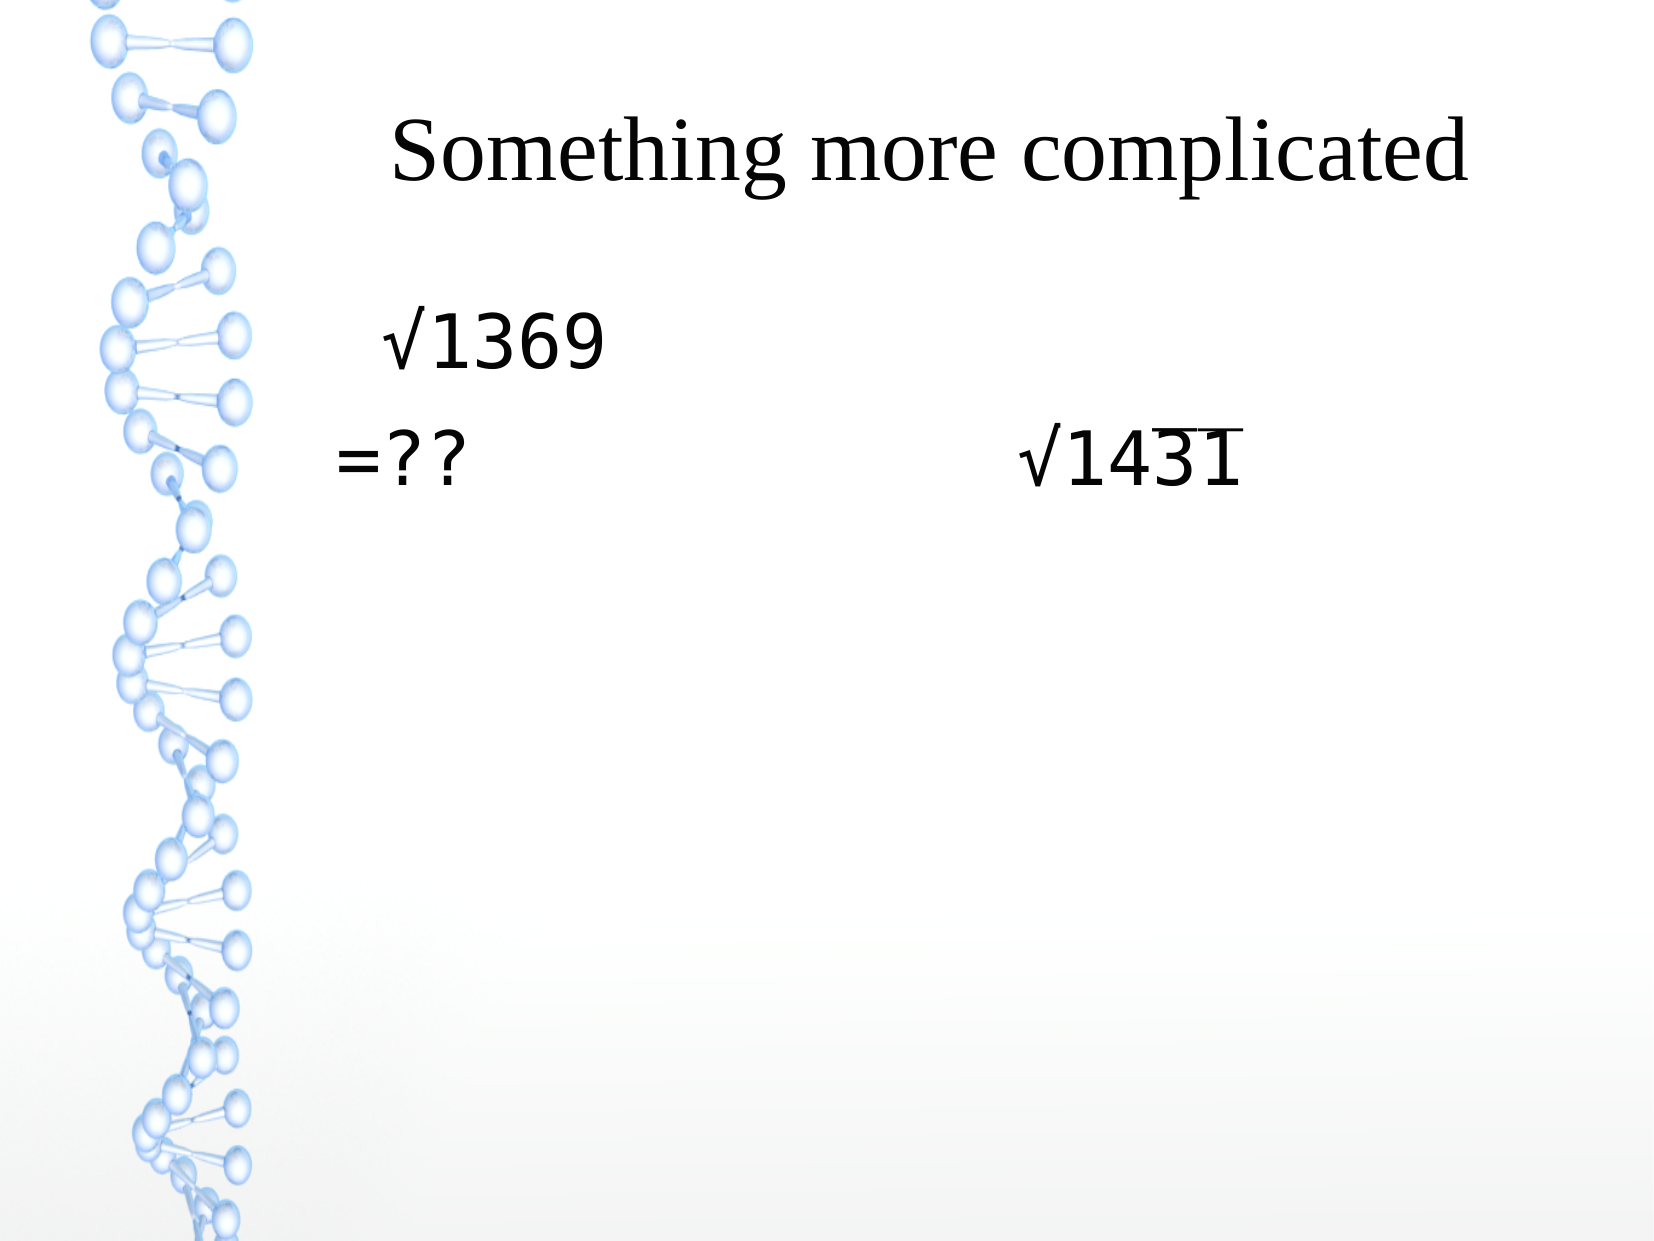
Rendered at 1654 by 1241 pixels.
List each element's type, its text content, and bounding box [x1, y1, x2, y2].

list √14̅̅3̅1 [946, 299, 1595, 1019]
picture [0, 0, 1654, 1241]
title Something more complicated [265, 47, 1595, 252]
list √1369 =?? [265, 299, 915, 1019]
